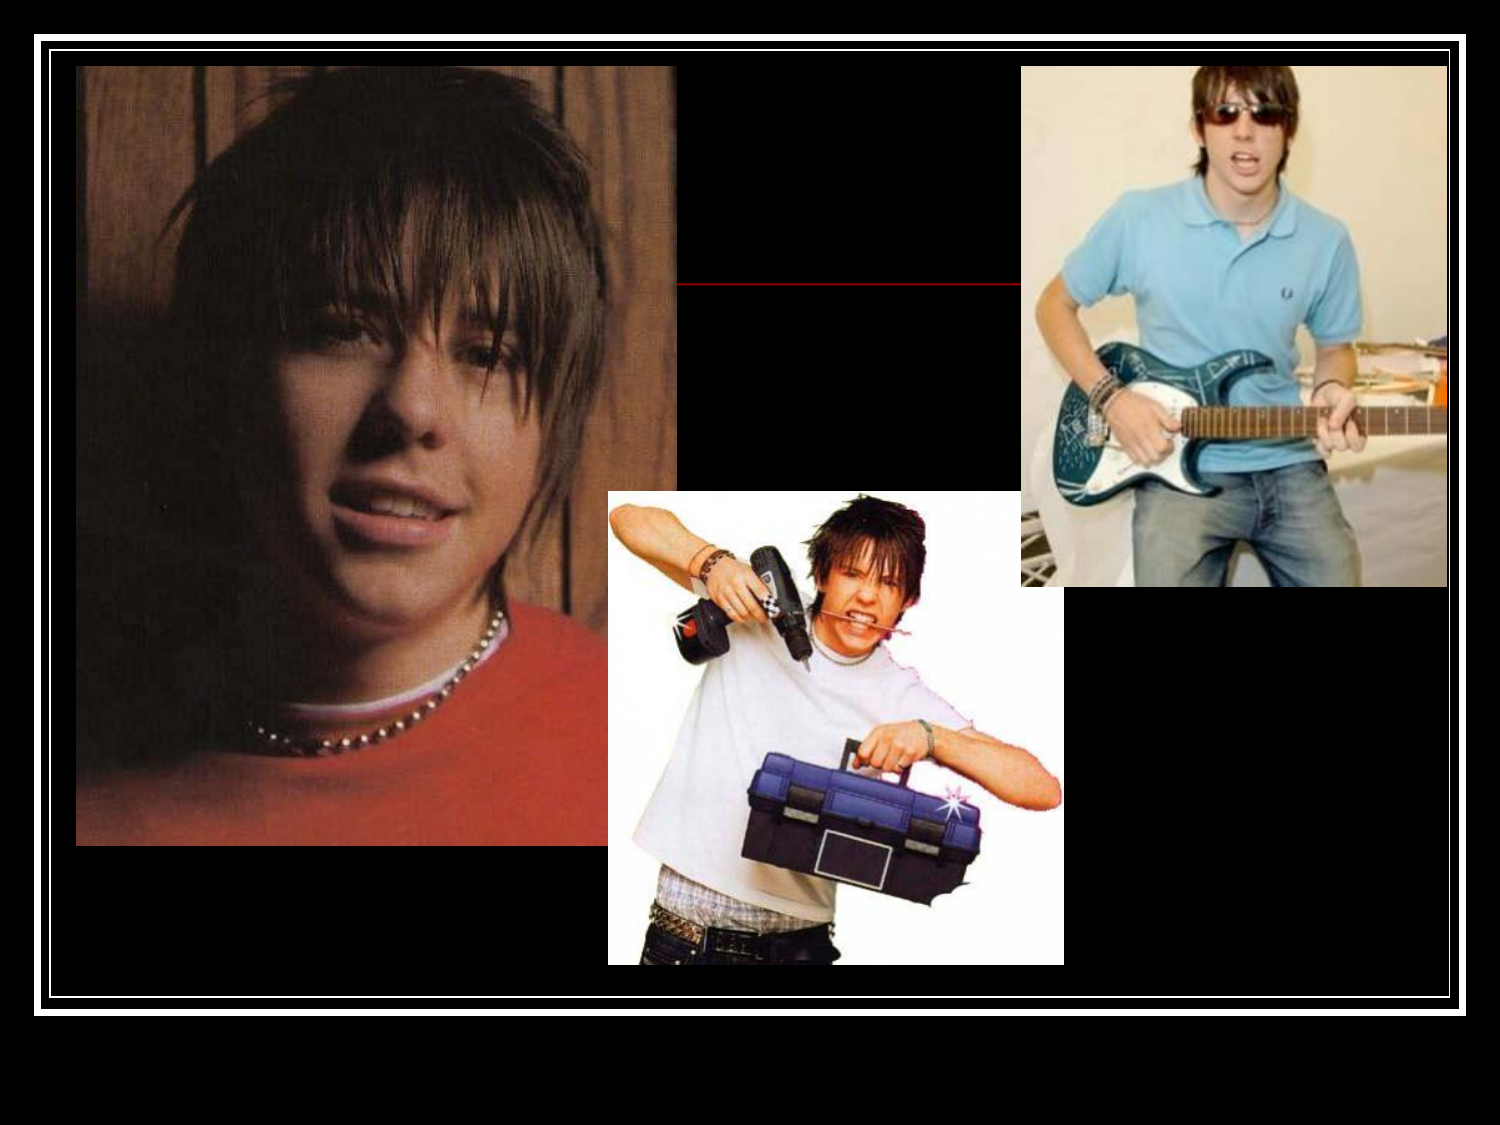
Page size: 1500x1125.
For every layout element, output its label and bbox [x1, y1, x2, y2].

picture [76, 66, 1447, 965]
